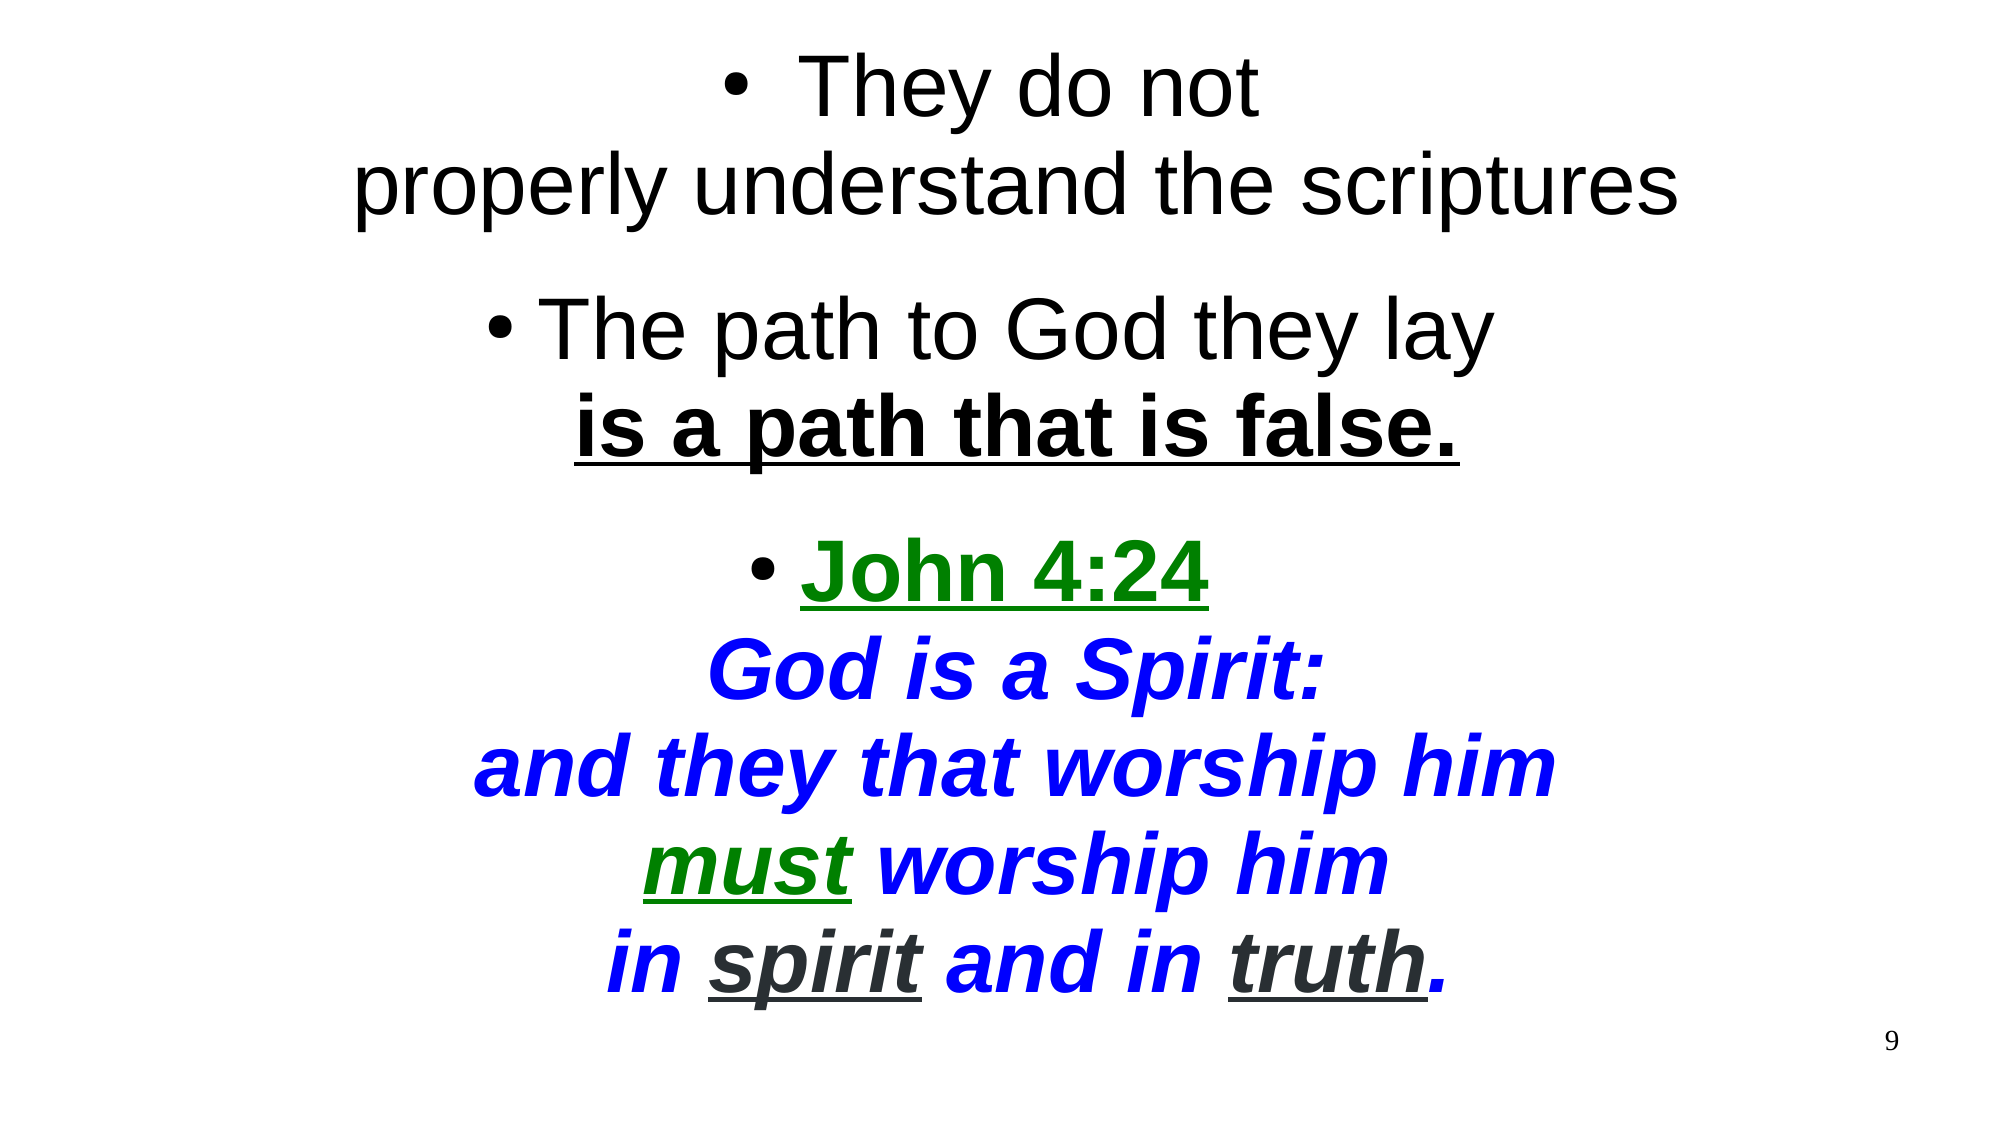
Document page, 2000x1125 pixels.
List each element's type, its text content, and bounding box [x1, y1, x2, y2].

list They do not properly understand the scriptures The path to God they lay is a path that is false. John 4:24 God is a Spirit: and they that worship him must worship him in spirit and in truth. [0, 37, 1988, 1088]
